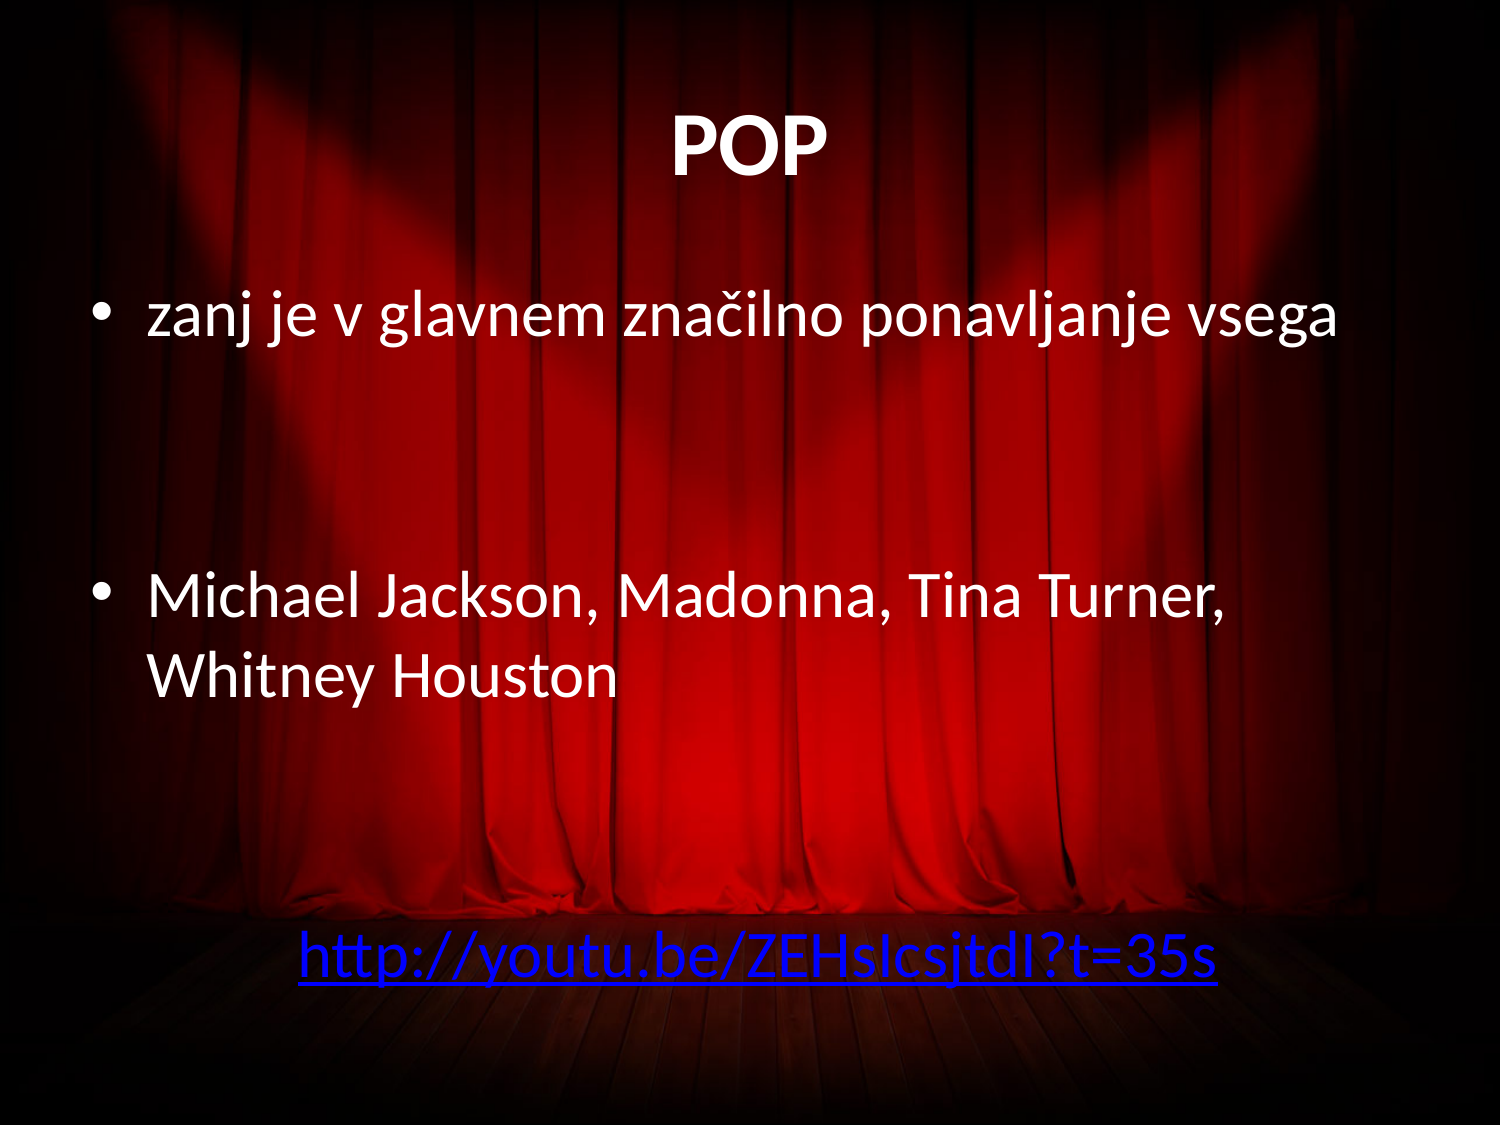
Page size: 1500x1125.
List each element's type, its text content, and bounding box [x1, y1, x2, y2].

picture [0, 0, 1500, 1125]
title POP [75, 45, 1425, 233]
list zanj je v glavnem značilno ponavljanje vsega Michael Jackson, Madonna, Tina Turner, Whitney Houston http://youtu.be/ZEHsIcsjtdI?t=35s [75, 262, 1425, 1005]
